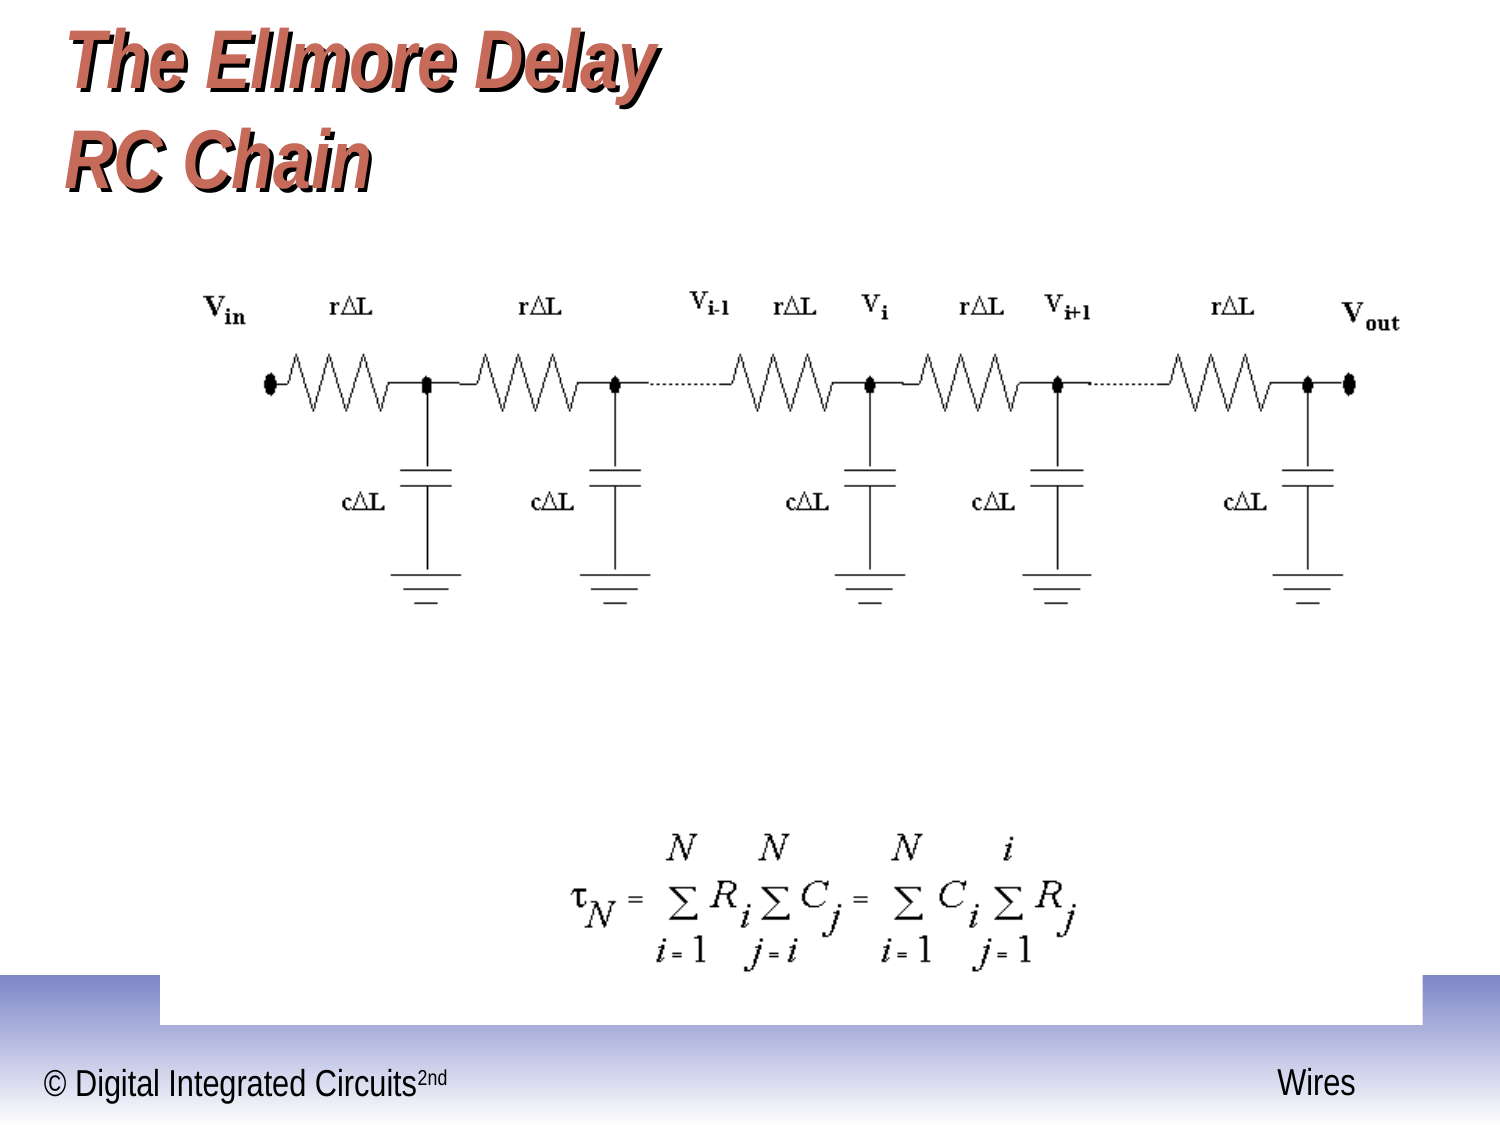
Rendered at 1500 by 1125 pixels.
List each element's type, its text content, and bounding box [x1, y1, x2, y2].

picture [160, 233, 1423, 1025]
title The Ellmore Delay RC Chain [49, 0, 1438, 213]
